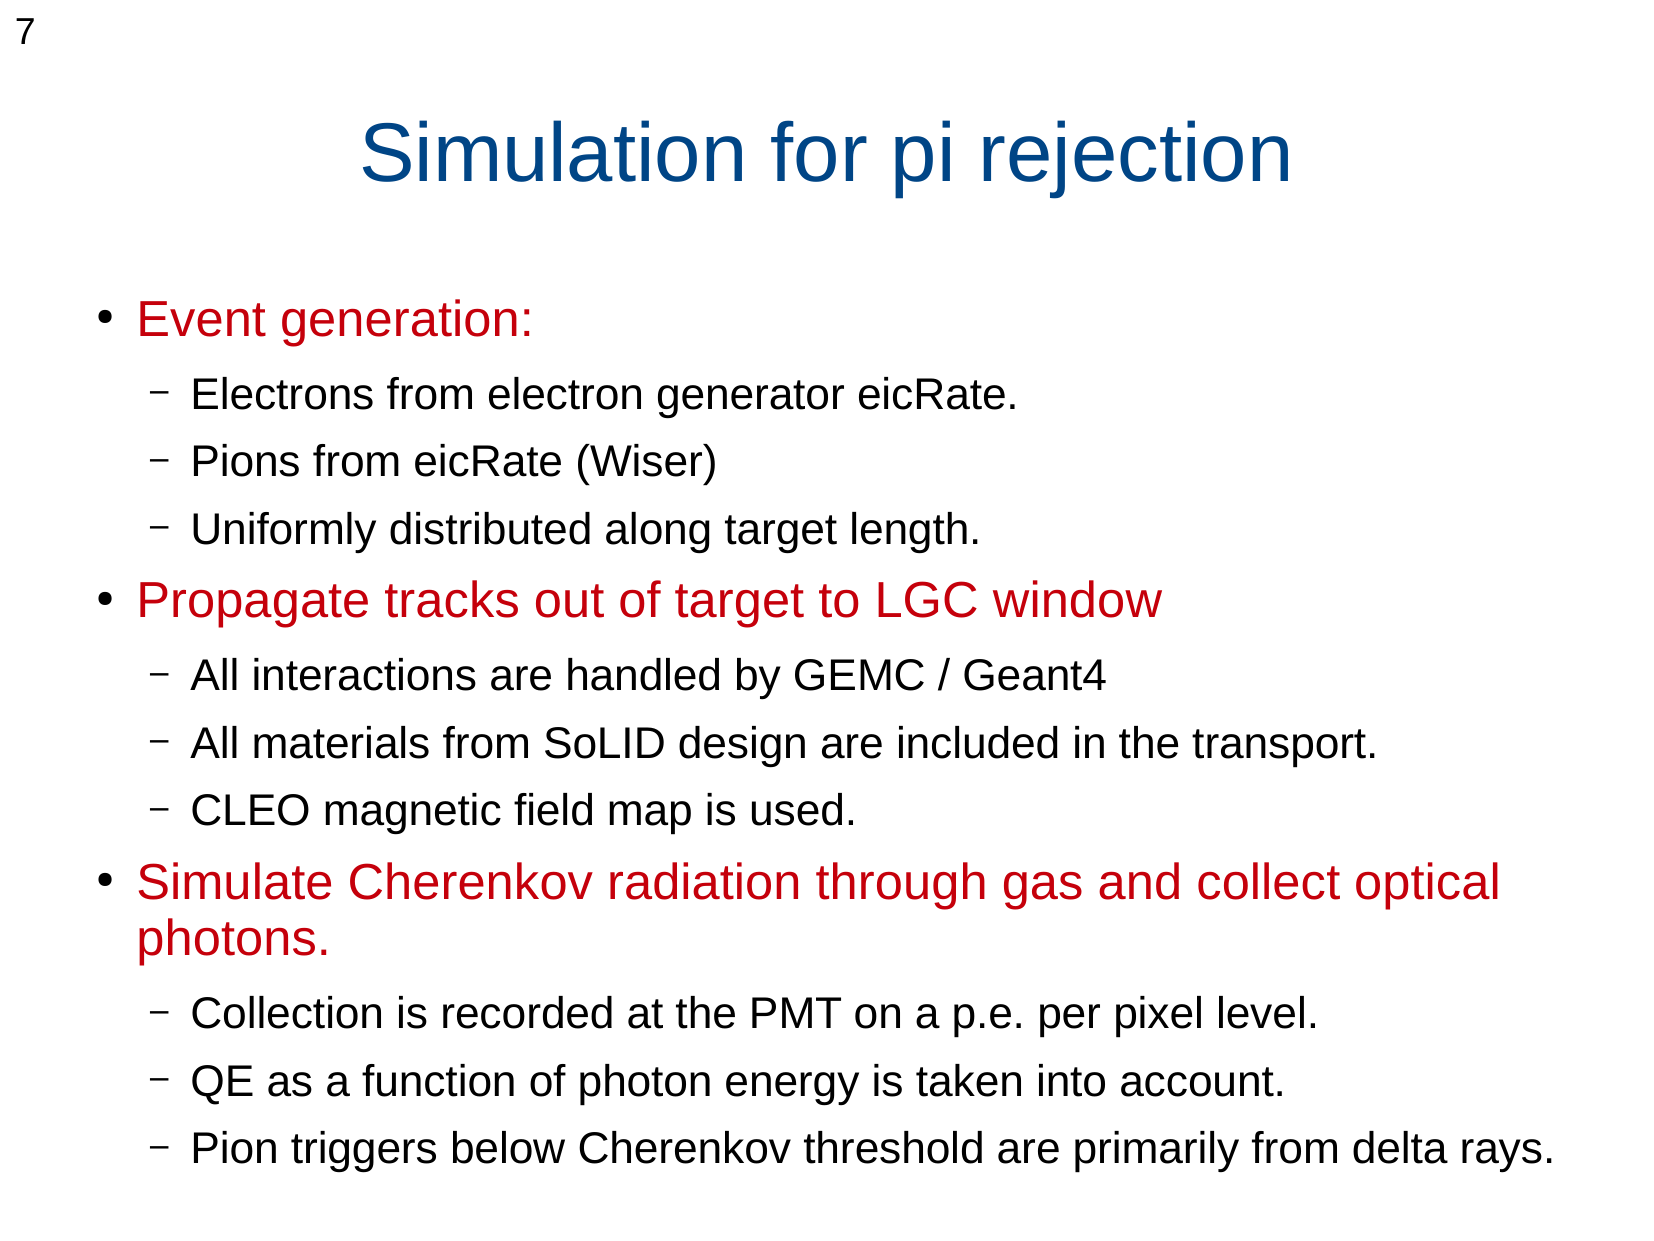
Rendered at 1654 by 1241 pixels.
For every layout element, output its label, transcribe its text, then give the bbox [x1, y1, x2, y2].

text_box 7 [0, 3, 51, 61]
title Simulation for pi rejection [82, 49, 1571, 257]
list Event generation: Electrons from electron generator eicRate. Pions from eicRate (Wiser) Uniformly distributed along target length. Propagate tracks out of target to LGC window All interactions are handled by GEMC / Geant4 All materials from SoLID design are included in the transport. CLEO magnetic field map is used. Simulate Cherenkov radiation through gas and collect optical photons. Collection is recorded at the PMT on a p.e. per pixel level. QE as a function of photon energy is taken into account. Pion triggers below Cherenkov threshold are primarily from delta rays. [82, 290, 1571, 1216]
